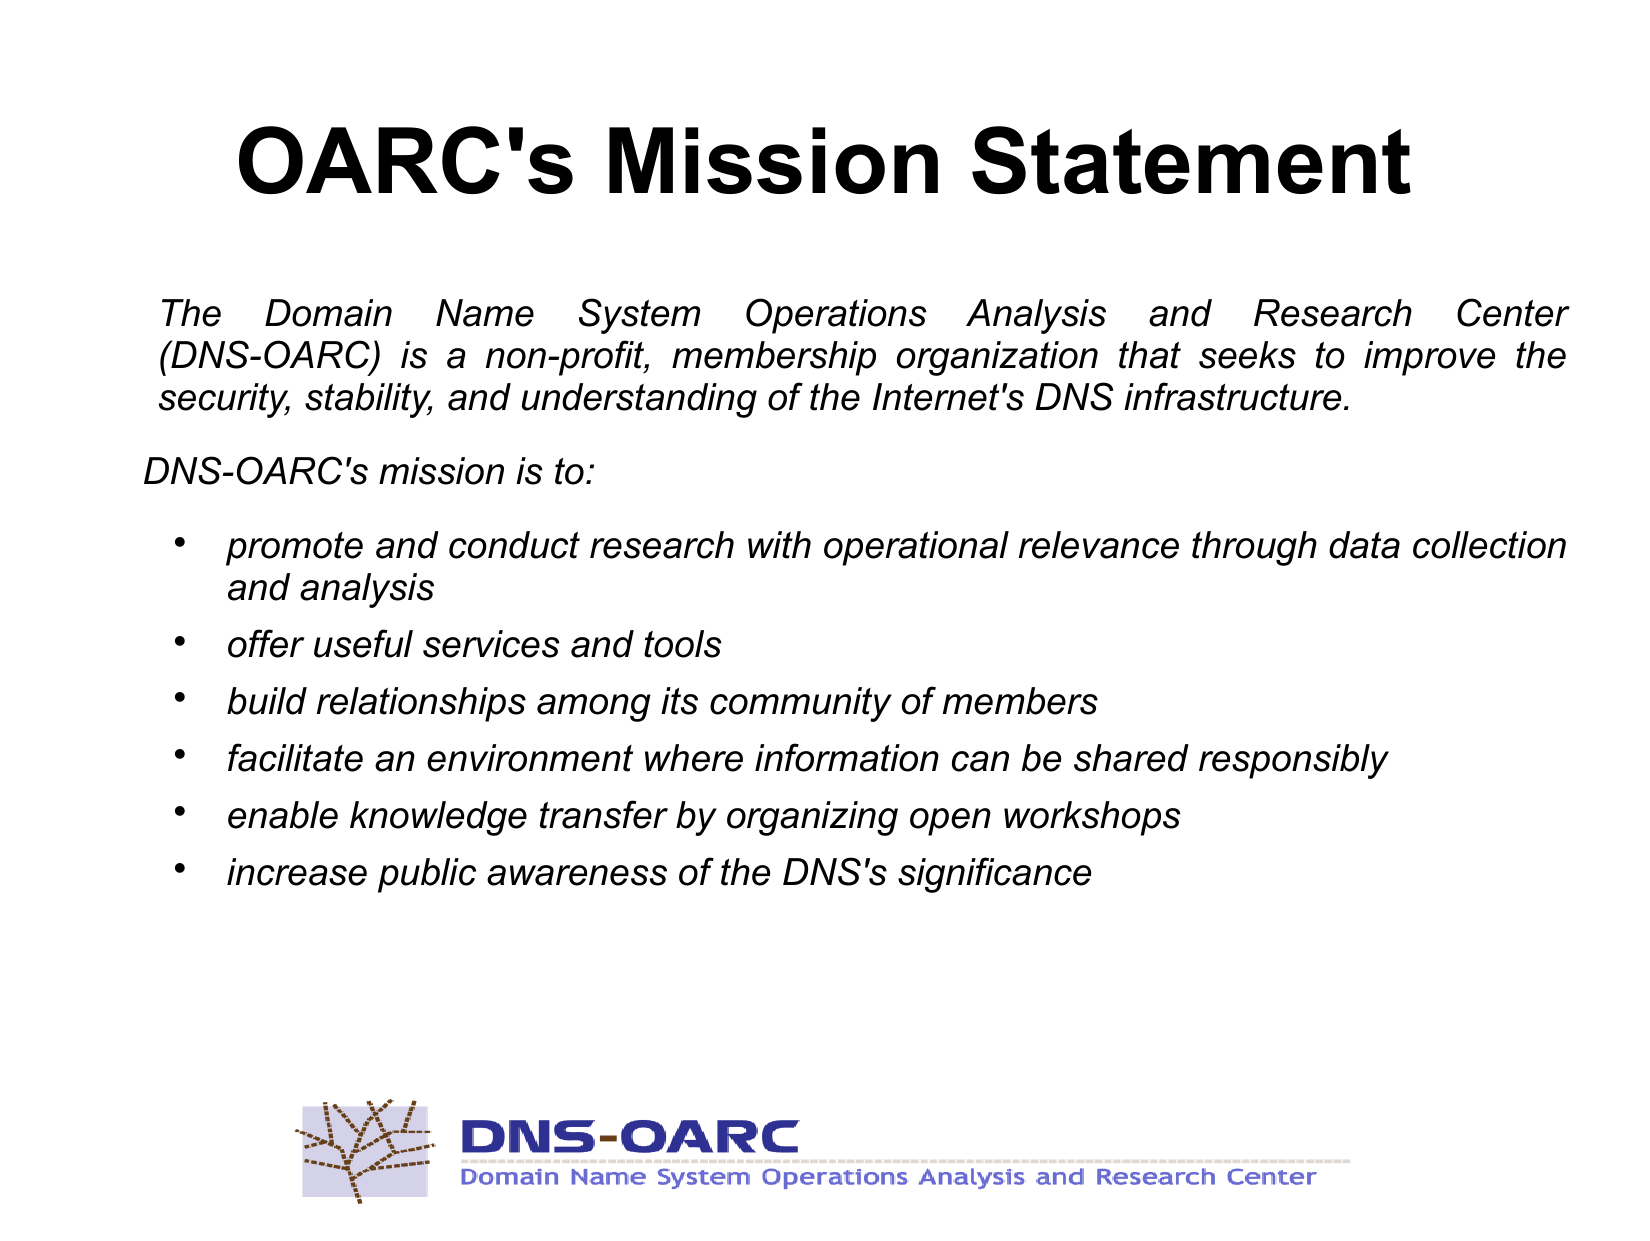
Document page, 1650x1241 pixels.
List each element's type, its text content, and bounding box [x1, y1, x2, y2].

list The Domain Name System Operations Analysis and Research Center (DNS-OARC) is a non-profit, membership organization that seeks to improve the security, stability, and understanding of the Internet's DNS infrastructure. DNS-OARC's mission is to: promote and conduct research with operational relevance through data collection and analysis offer useful services and tools build relationships among its community of members facilitate an environment where information can be shared responsibly enable knowledge transfer by organizing open workshops increase public awareness of the DNS's significance [82, 289, 1568, 1078]
title OARC's Mission Statement [82, 49, 1568, 257]
picture [235, 1092, 1385, 1211]
